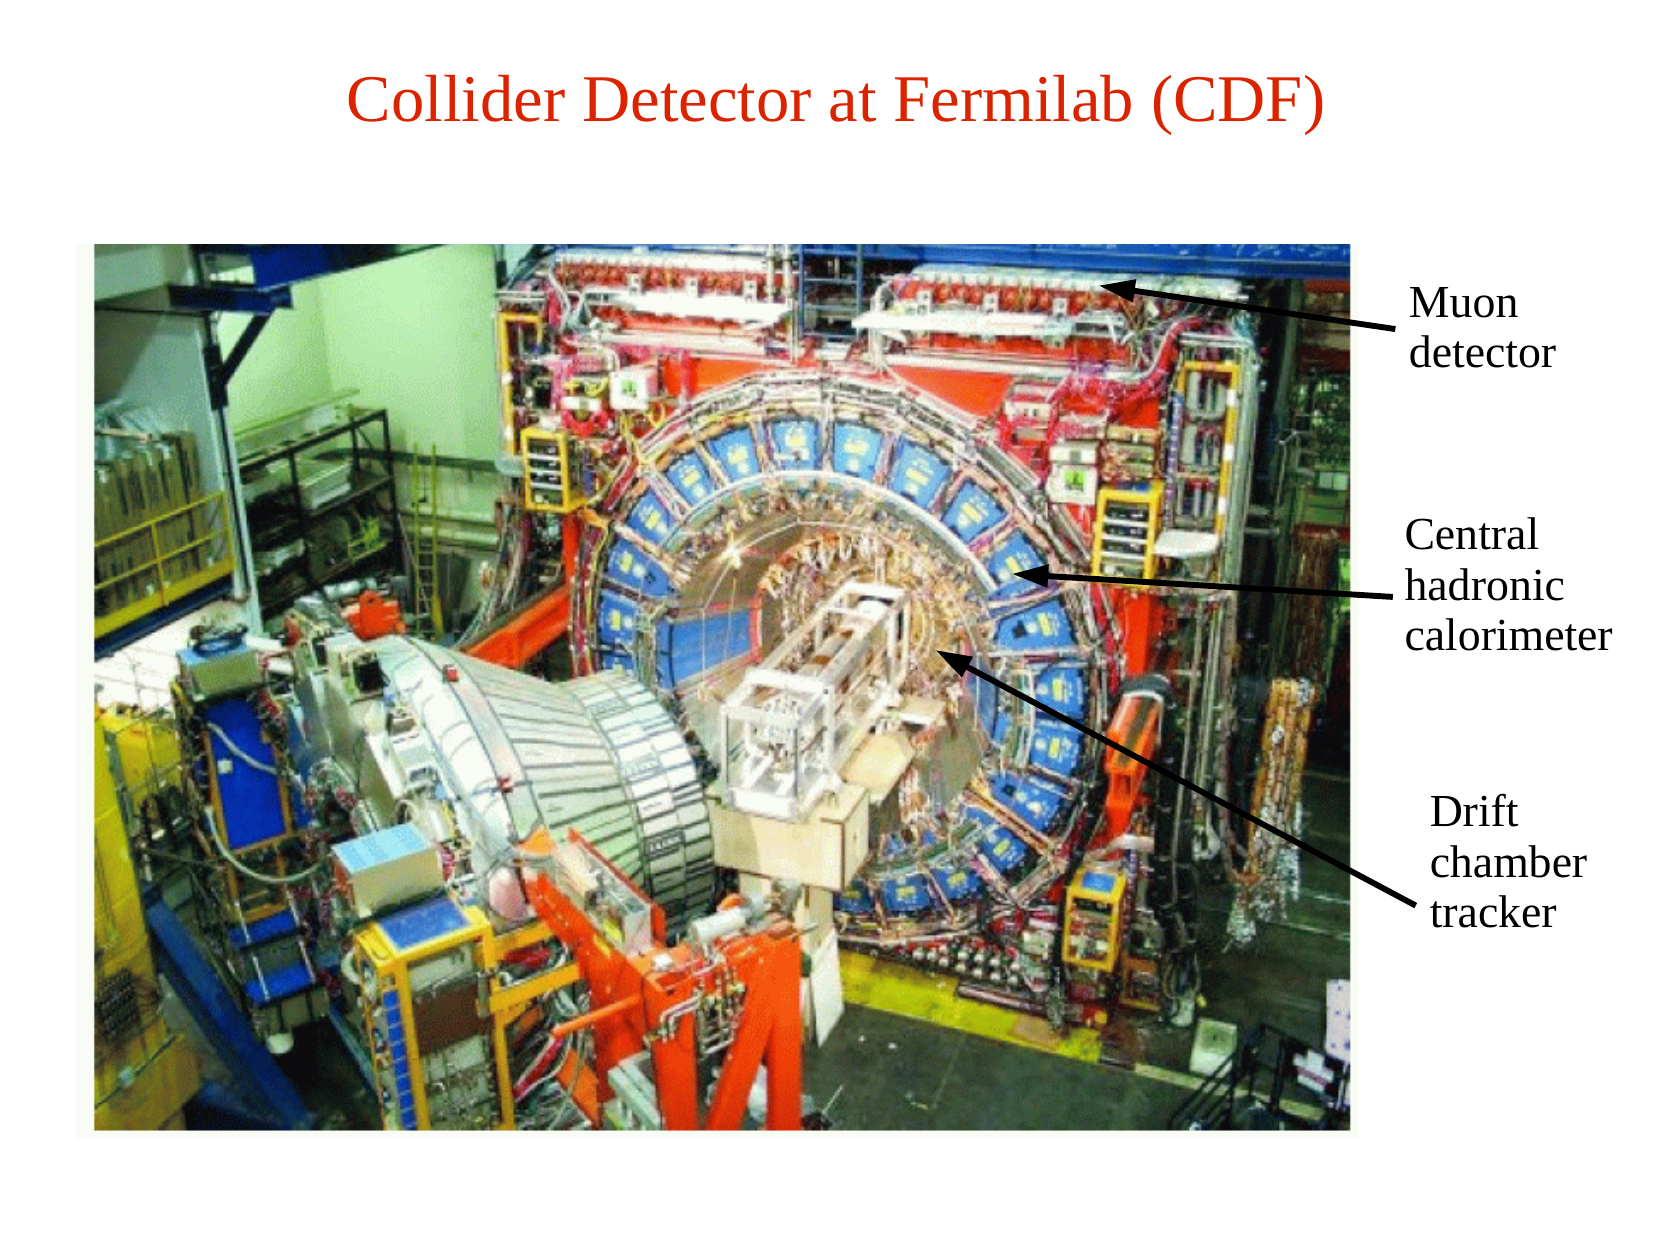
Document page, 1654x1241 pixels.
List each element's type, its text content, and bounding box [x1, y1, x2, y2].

text_box Drift chamber tracker [1429, 785, 1588, 1008]
title Collider Detector at Fermilab (CDF) [121, 8, 1534, 184]
text_box Muon detector [1408, 276, 1558, 388]
picture [76, 244, 1359, 1138]
text_box Central hadronic calorimeter [1404, 508, 1614, 676]
